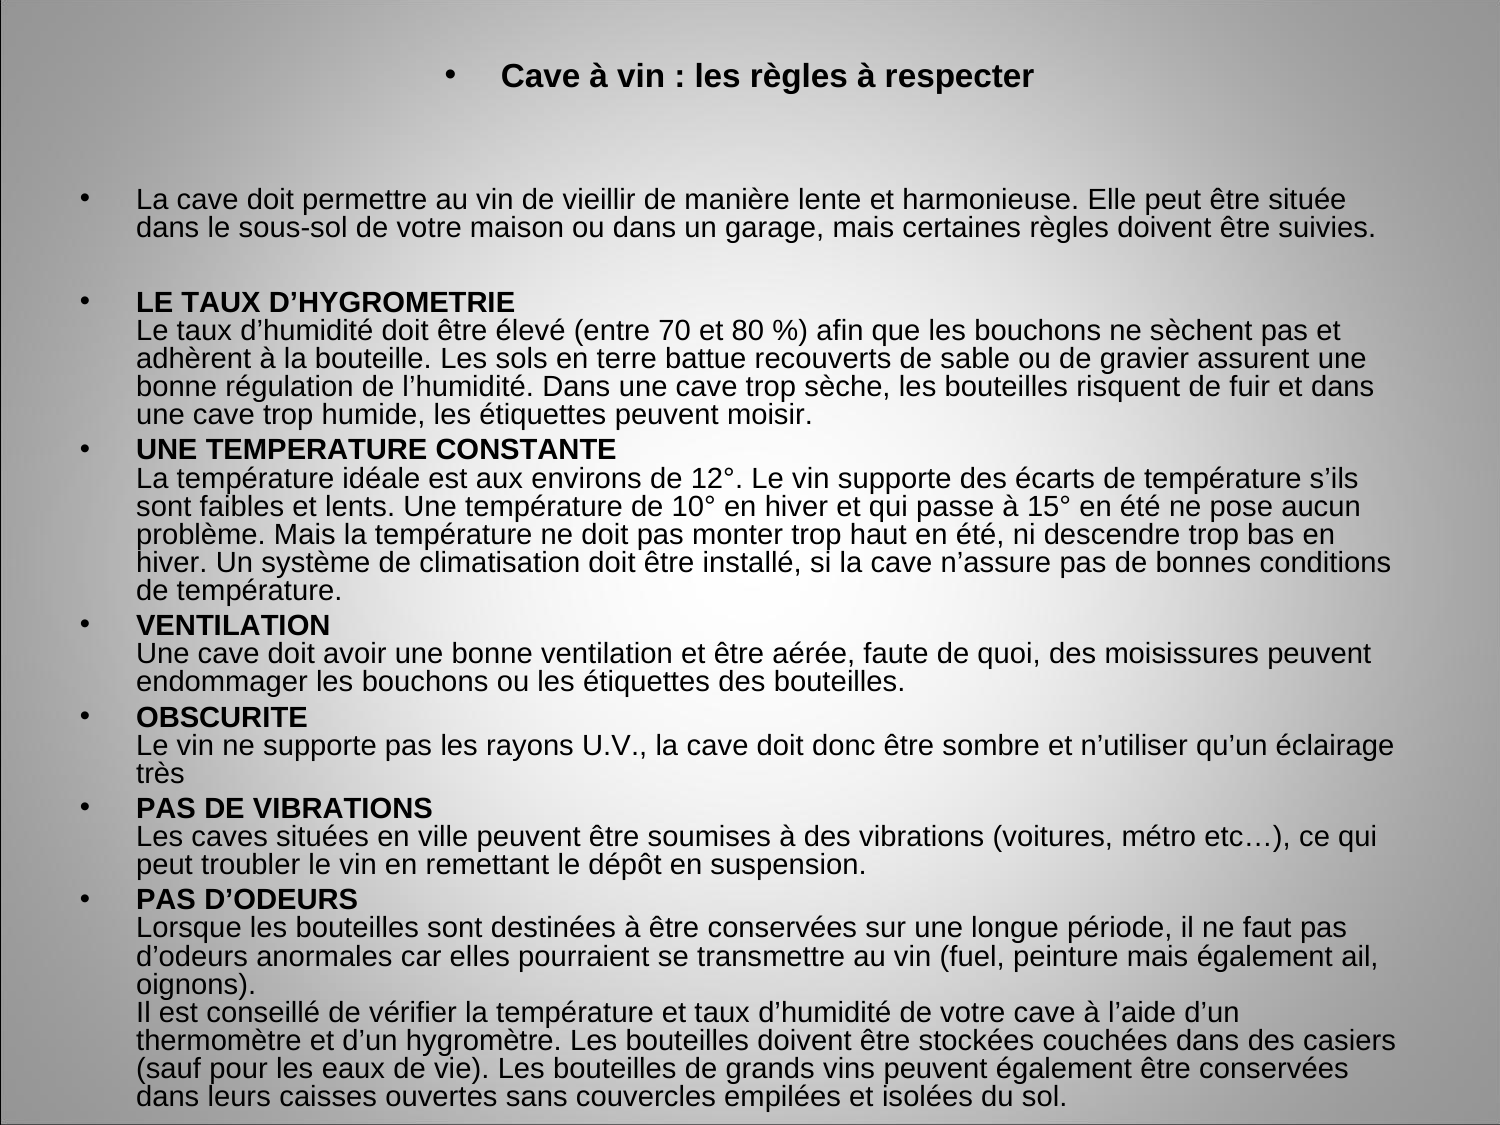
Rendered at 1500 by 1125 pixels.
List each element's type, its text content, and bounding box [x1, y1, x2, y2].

list Cave à vin : les règles à respecter La cave doit permettre au vin de vieillir de manière lente et harmonieuse. Elle peut être située dans le sous-sol de votre maison ou dans un garage, mais certaines règles doivent être suivies. LE TAUX D’HYGROMETRIE Le taux d’humidité doit être élevé (entre 70 et 80 %) afin que les bouchons ne sèchent pas et adhèrent à la bouteille. Les sols en terre battue recouverts de sable ou de gravier assurent une bonne régulation de l’humidité. Dans une cave trop sèche, les bouteilles risquent de fuir et dans une cave trop humide, les étiquettes peuvent moisir. UNE TEMPERATURE CONSTANTE La température idéale est aux environs de 12°. Le vin supporte des écarts de température s’ils sont faibles et lents. Une température de 10° en hiver et qui passe à 15° en été ne pose aucun problème. Mais la température ne doit pas monter trop haut en été, ni descendre trop bas en hiver. Un système de climatisation doit être installé, si la cave n’assure pas de bonnes conditions de température. VENTILATION Une cave doit avoir une bonne ventilation et être aérée, faute de quoi, des moisissures peuvent endommager les bouchons ou les étiquettes des bouteilles. OBSCURITE Le vin ne supporte pas les rayons U.V., la cave doit donc être sombre et n’utiliser qu’un éclairage très PAS DE VIBRATIONS Les caves situées en ville peuvent être soumises à des vibrations (voitures, métro etc…), ce qui peut troubler le vin en remettant le dépôt en suspension. PAS D’ODEURS Lorsque les bouteilles sont destinées à être conservées sur une longue période, il ne faut pas d’odeurs anormales car elles pourraient se transmettre au vin (fuel, peinture mais également ail, oignons). Il est conseillé de vérifier la température et taux d’humidité de votre cave à l’aide d’un thermomètre et d’un hygromètre. Les bouteilles doivent être stockées couchées dans des casiers (sauf pour les eaux de vie). Les bouteilles de grands vins peuvent également être conservées dans leurs caisses ouvertes sans couvercles empilées et isolées du sol. [64, 54, 1415, 1125]
picture [0, 0, 1500, 1125]
